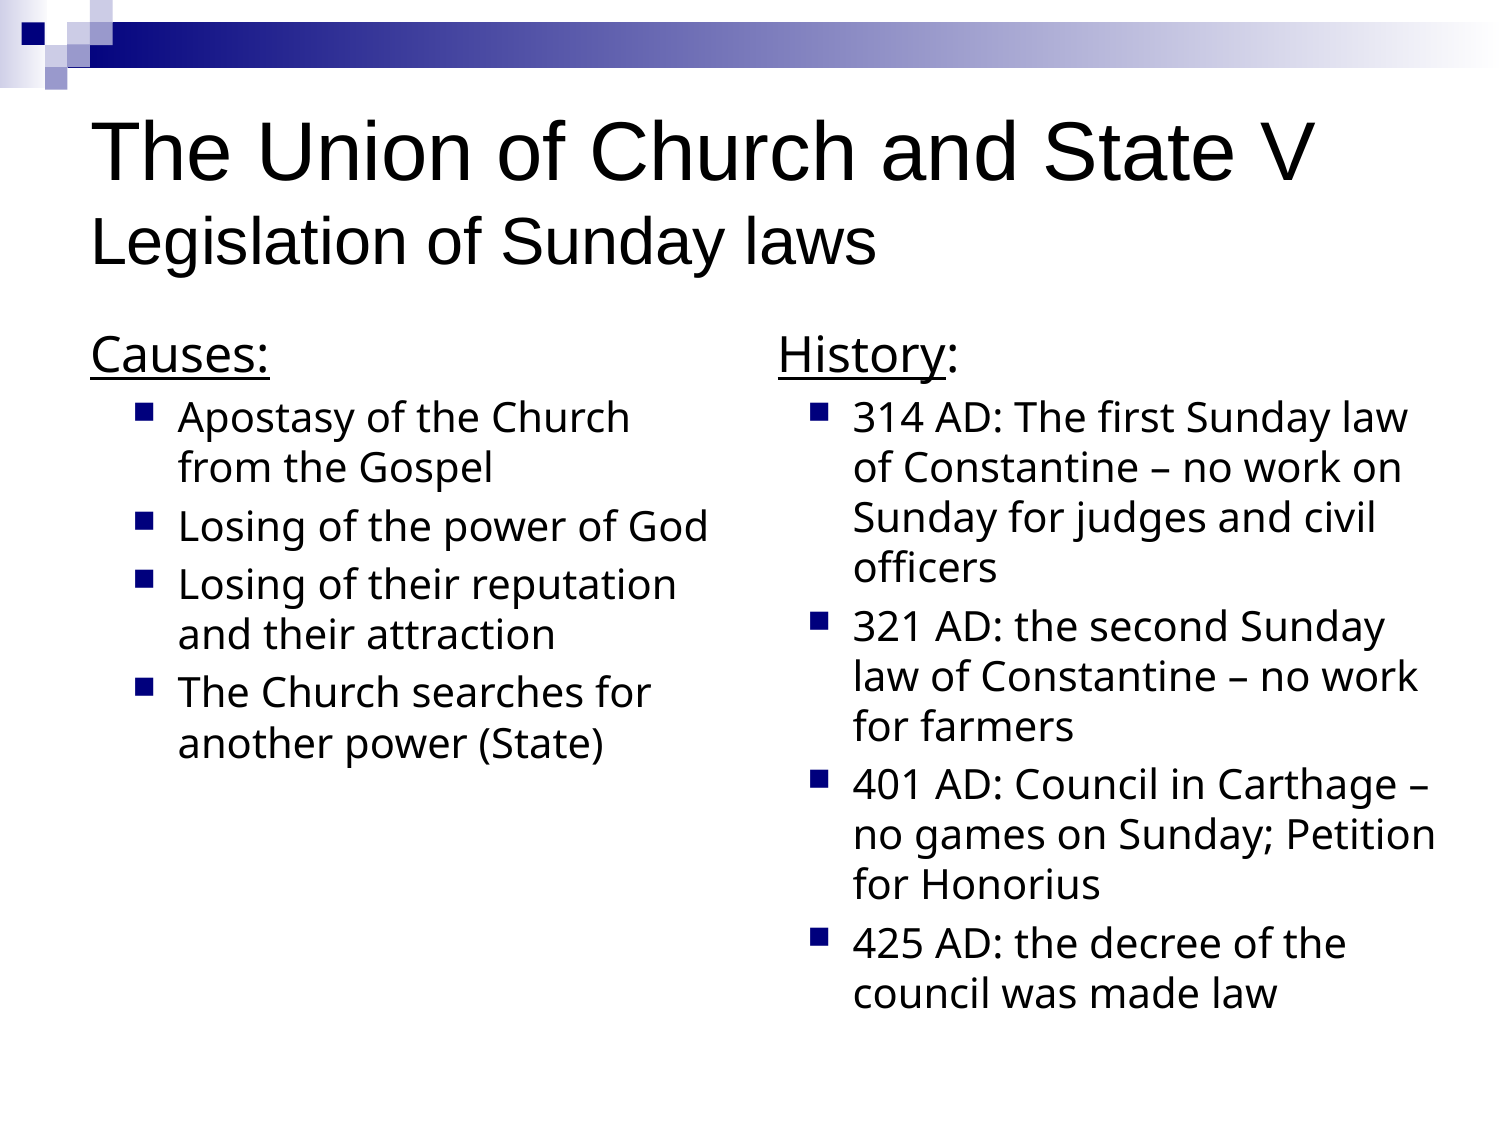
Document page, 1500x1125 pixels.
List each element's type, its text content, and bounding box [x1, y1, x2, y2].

title The Union of Church and State V Legislation of Sunday laws [75, 75, 1425, 300]
list Causes: Apostasy of the Church from the Gospel Losing of the power of God Losing of their reputation and their attraction The Church searches for another power (State) [75, 315, 738, 1059]
list History: 314 AD: The first Sunday law of Constantine – no work on Sunday for judges and civil officers 321 AD: the second Sunday law of Constantine – no work for farmers 401 AD: Council in Carthage – no games on Sunday; Petition for Honorius 425 AD: the decree of the council was made law [762, 315, 1459, 1094]
